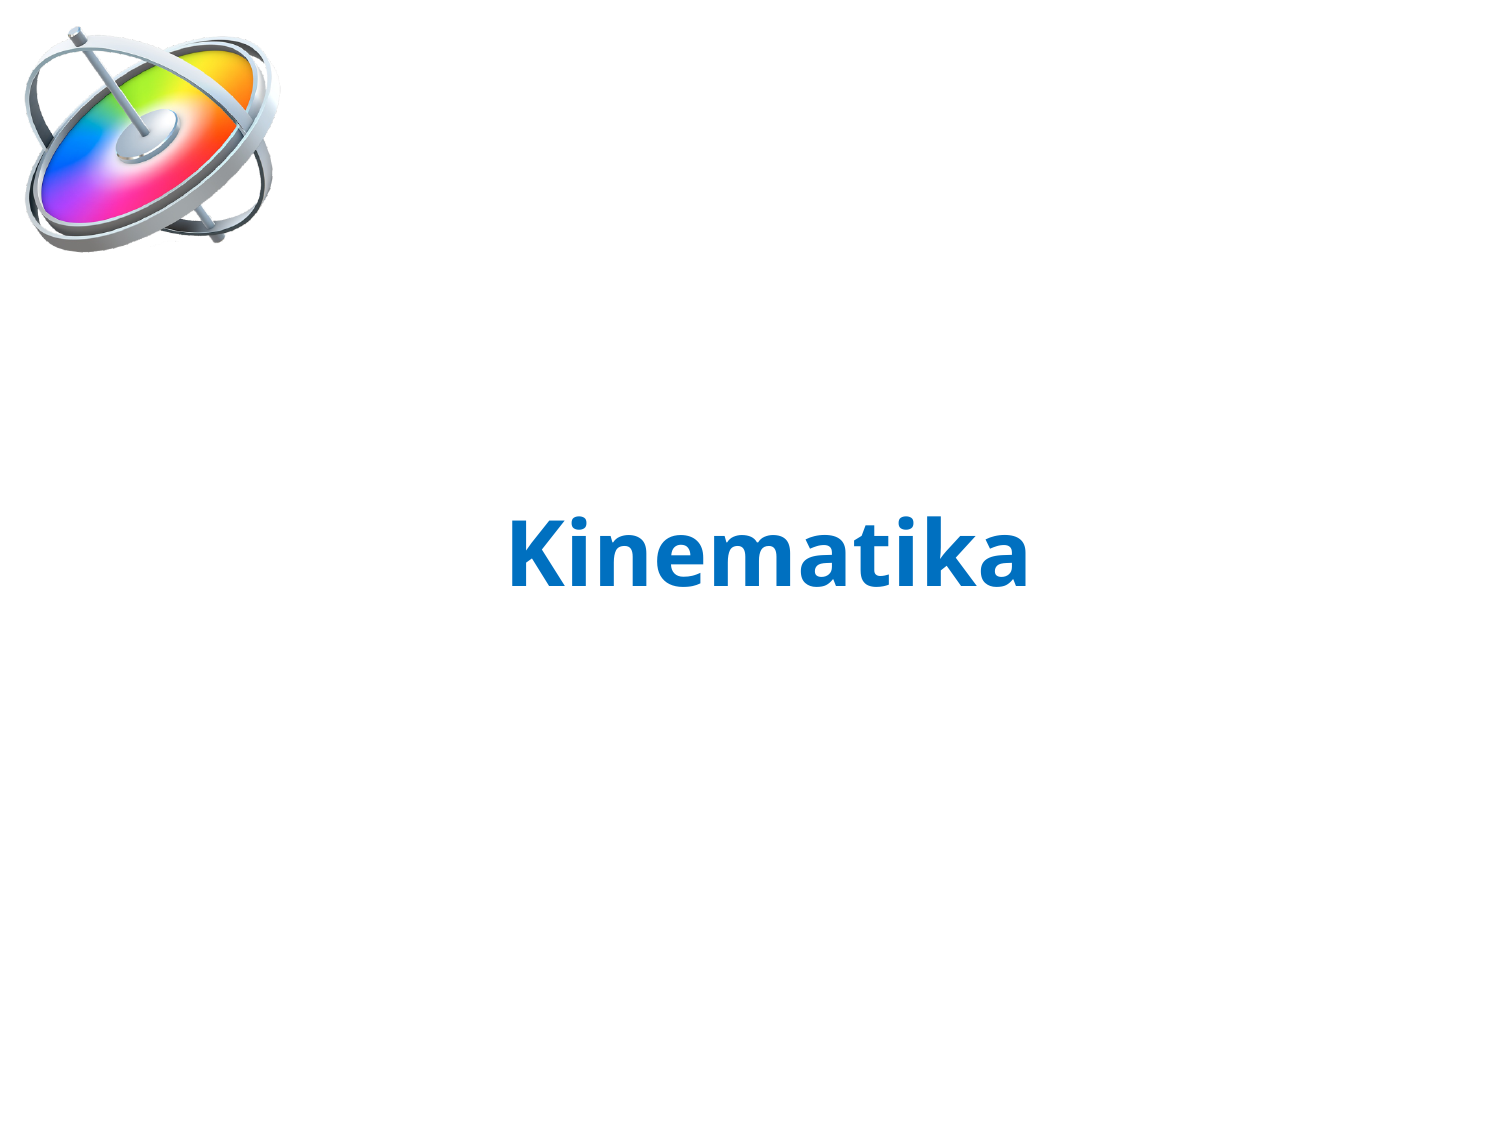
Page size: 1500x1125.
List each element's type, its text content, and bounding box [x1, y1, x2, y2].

picture [22, 24, 281, 255]
text_box Kinematika [299, 487, 1238, 613]
